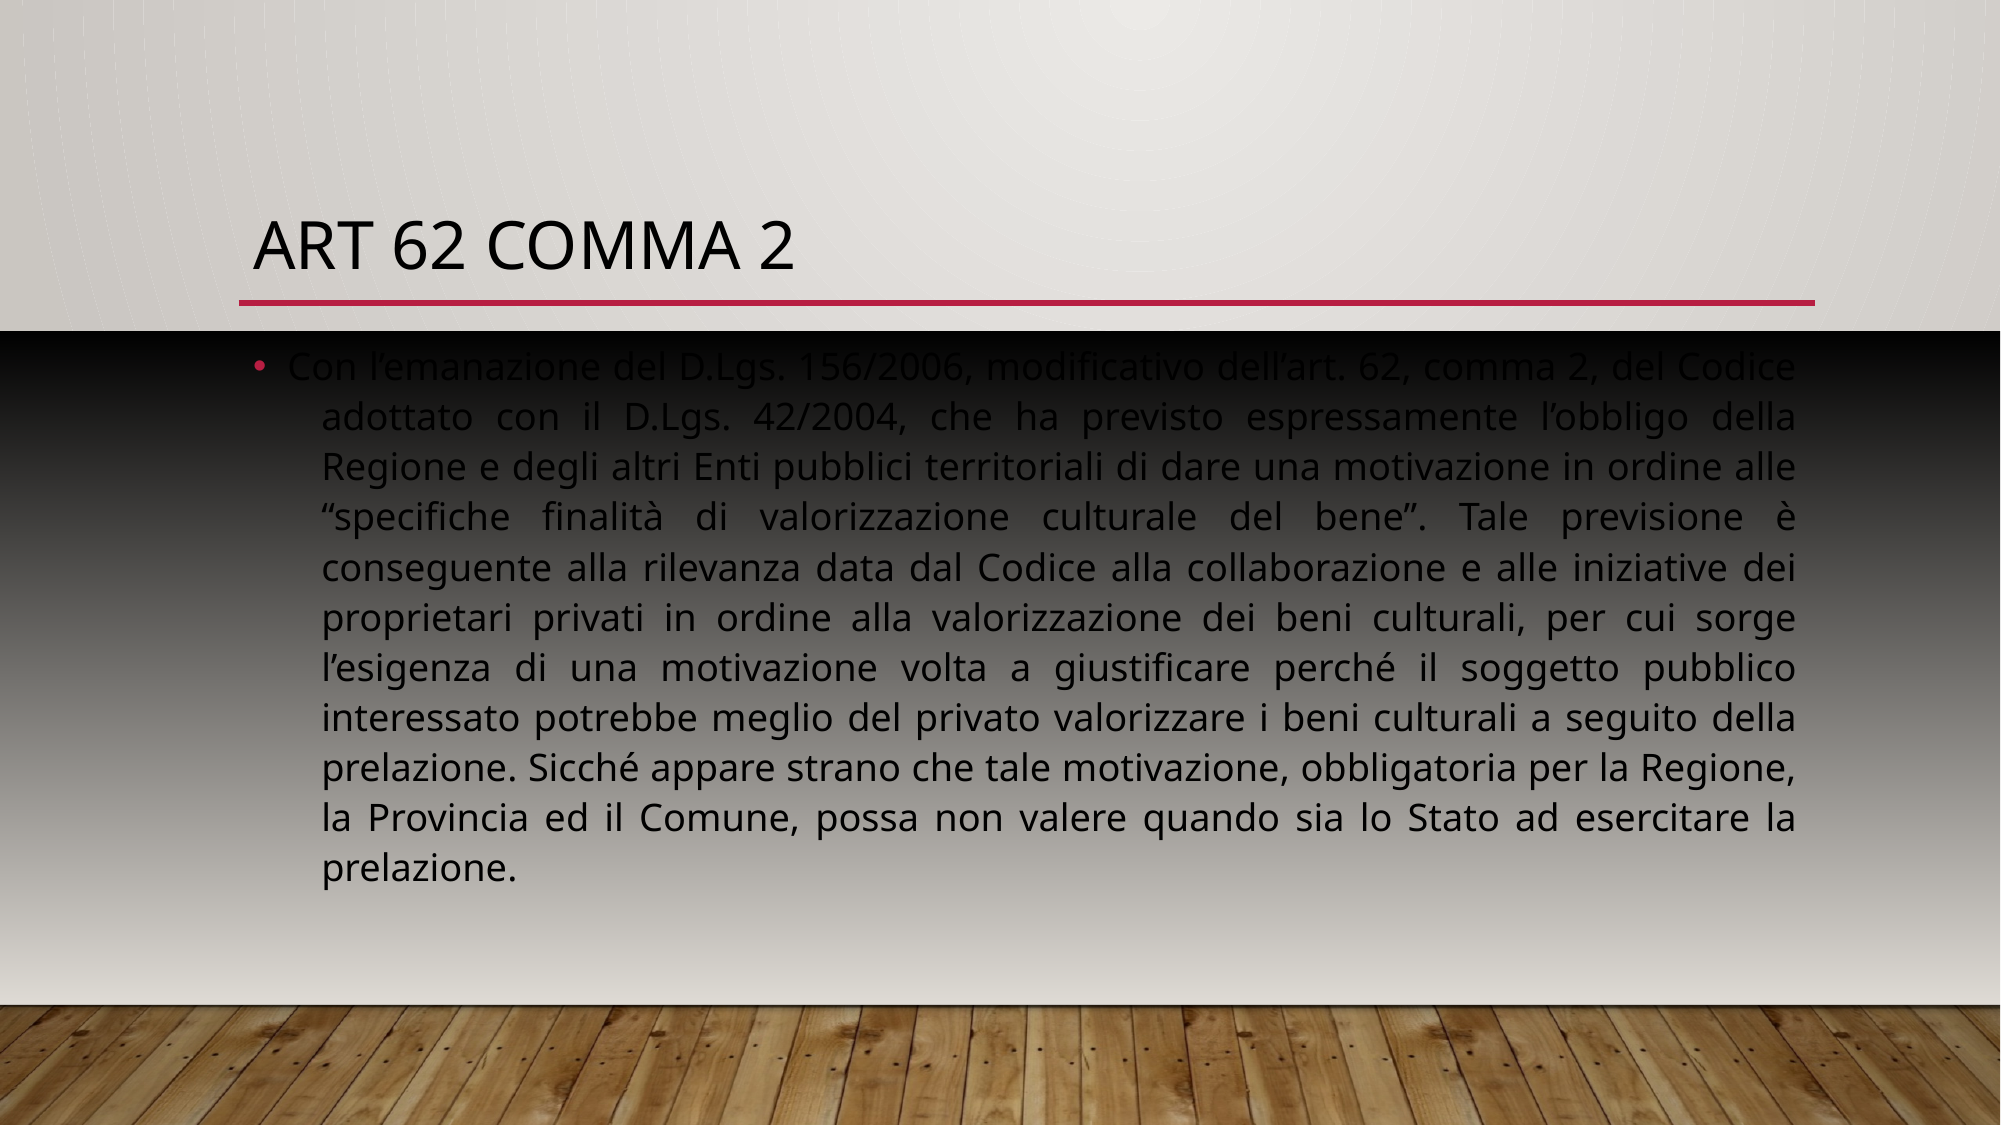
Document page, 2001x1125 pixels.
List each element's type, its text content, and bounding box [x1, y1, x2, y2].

list Con l’emanazione del D.Lgs. 156/2006, modificativo dell’art. 62, comma 2, del Codice adottato con il D.Lgs. 42/2004, che ha previsto espressamente l’obbligo della Regione e degli altri Enti pubblici territoriali di dare una motivazione in ordine alle “specifiche finalità di valorizzazione culturale del bene”. Tale previsione è conseguente alla rilevanza data dal Codice alla collaborazione e alle iniziative dei proprietari privati in ordine alla valorizzazione dei beni culturali, per cui sorge l’esigenza di una motivazione volta a giustificare perché il soggetto pubblico interessato potrebbe meglio del privato valorizzare i beni culturali a seguito della prelazione. Sicché appare strano che tale motivazione, obbligatoria per la Regione, la Provincia ed il Comune, possa non valere quando sia lo Stato ad esercitare la prelazione. [238, 330, 1814, 897]
title Art 62 comma 2 [238, 131, 1814, 305]
